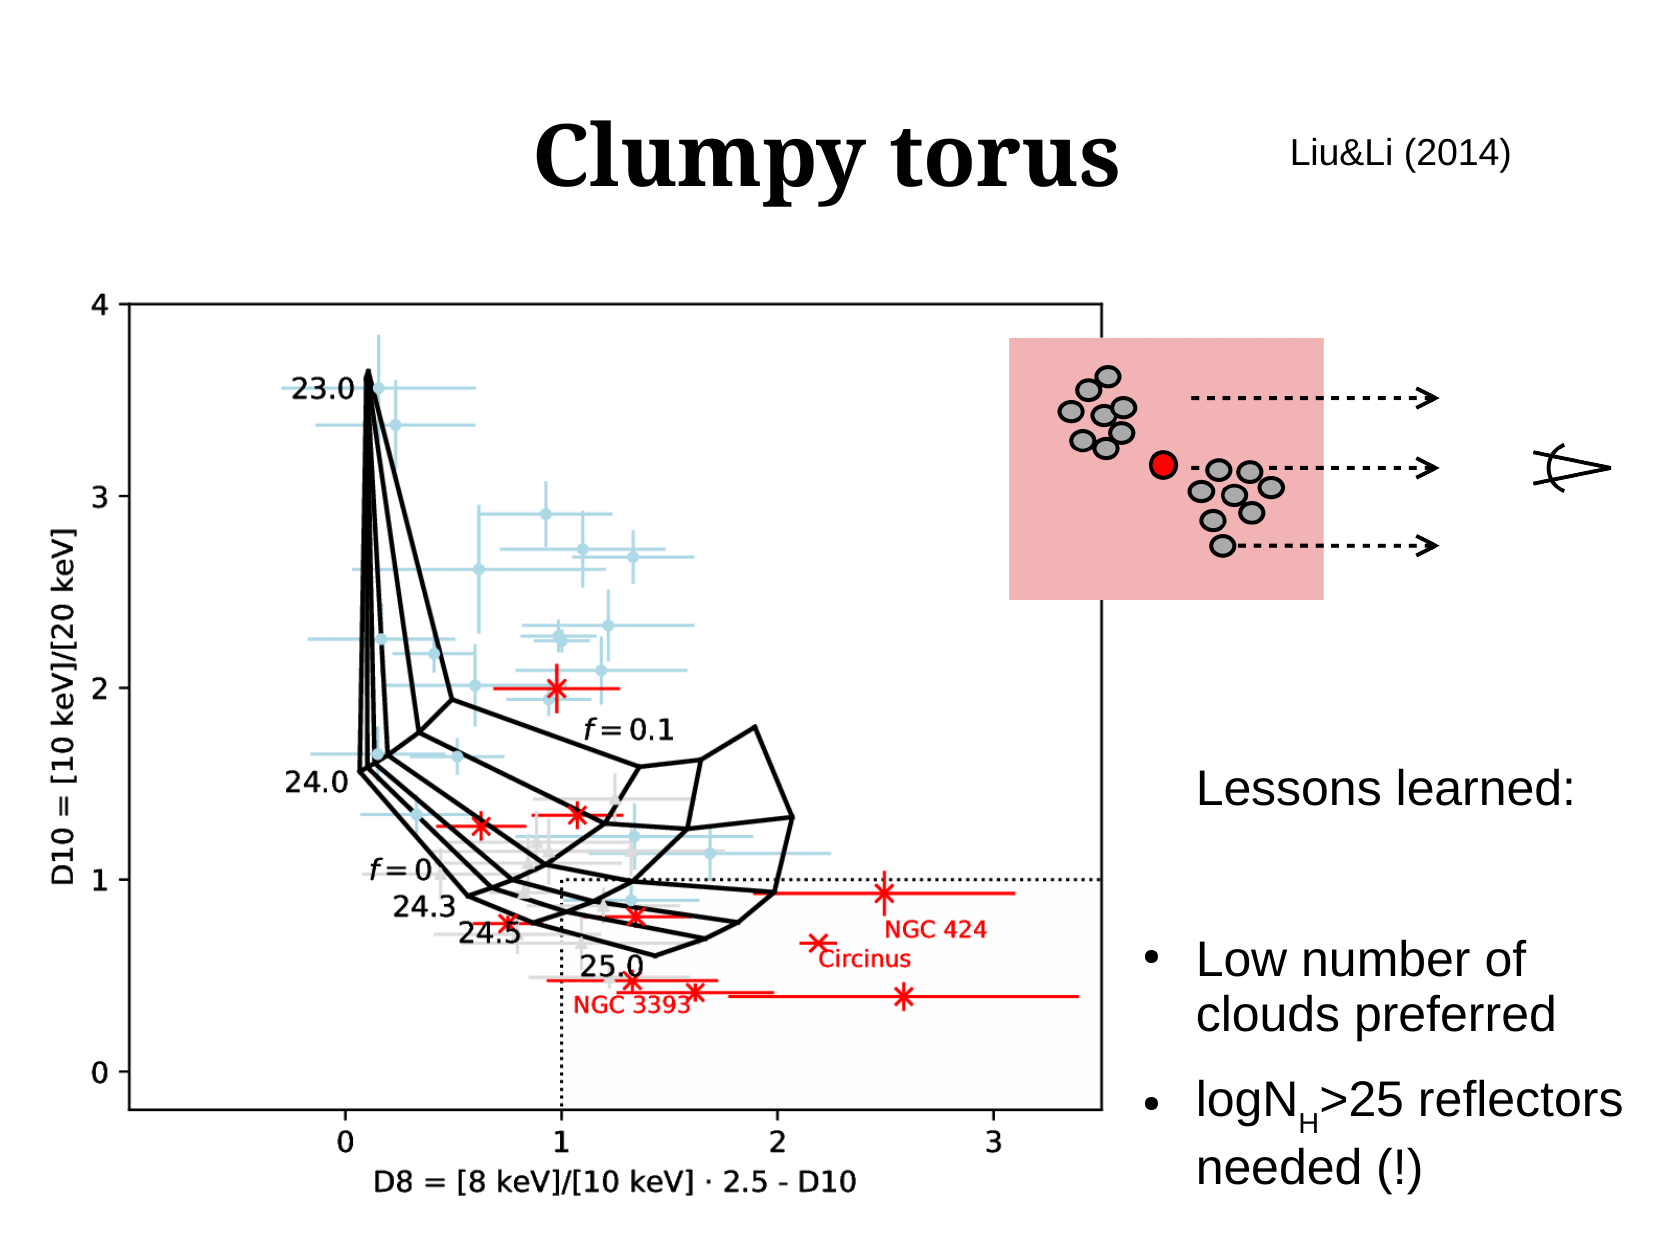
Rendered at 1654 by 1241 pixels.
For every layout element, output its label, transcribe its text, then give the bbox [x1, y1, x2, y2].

list Lessons learned: Low number of clouds preferred logNH>25 reflectors needed (!) [1125, 675, 1654, 1241]
title Clumpy torus [82, 49, 1571, 257]
text_box Liu&Li (2014) [1275, 124, 1576, 182]
picture [30, 272, 1613, 1220]
